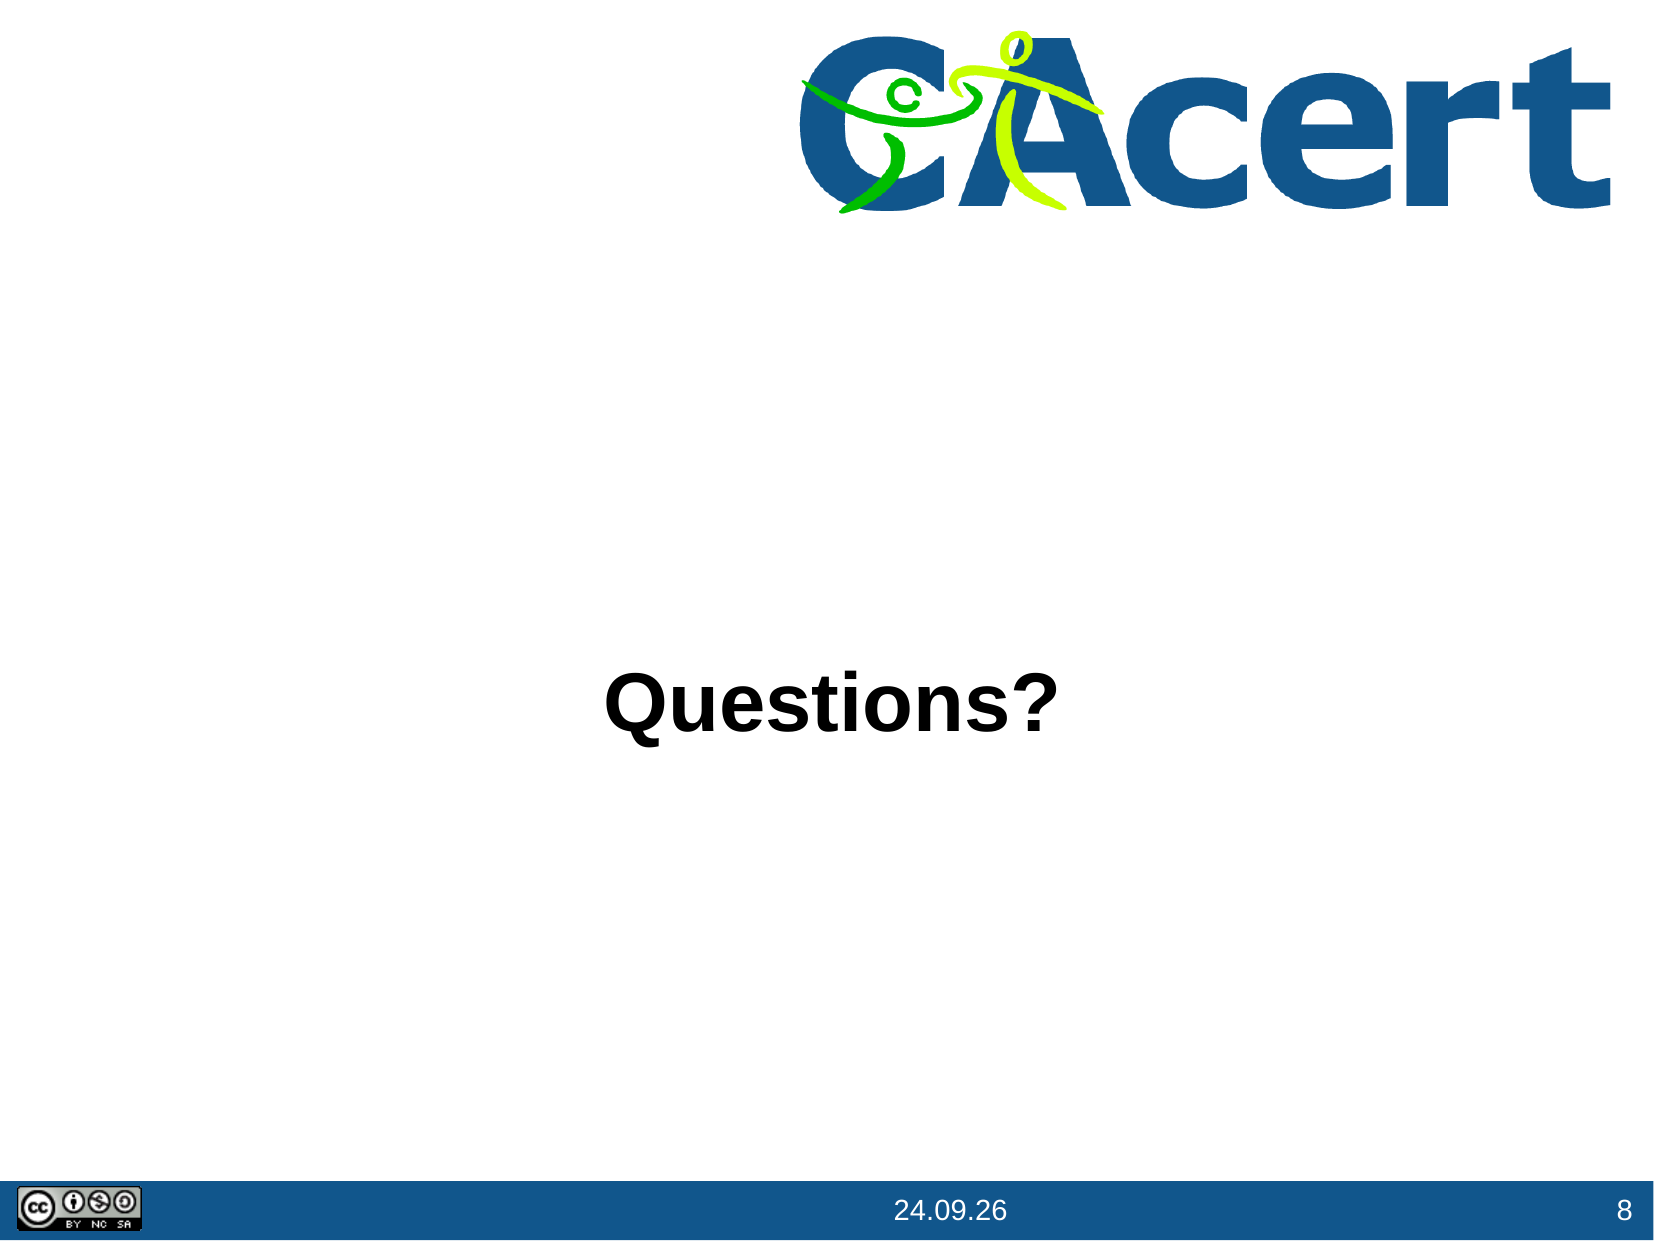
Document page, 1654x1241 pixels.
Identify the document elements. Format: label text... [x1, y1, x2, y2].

title Questions? [88, 265, 1577, 1140]
picture [797, 27, 1613, 215]
picture [17, 1186, 142, 1231]
